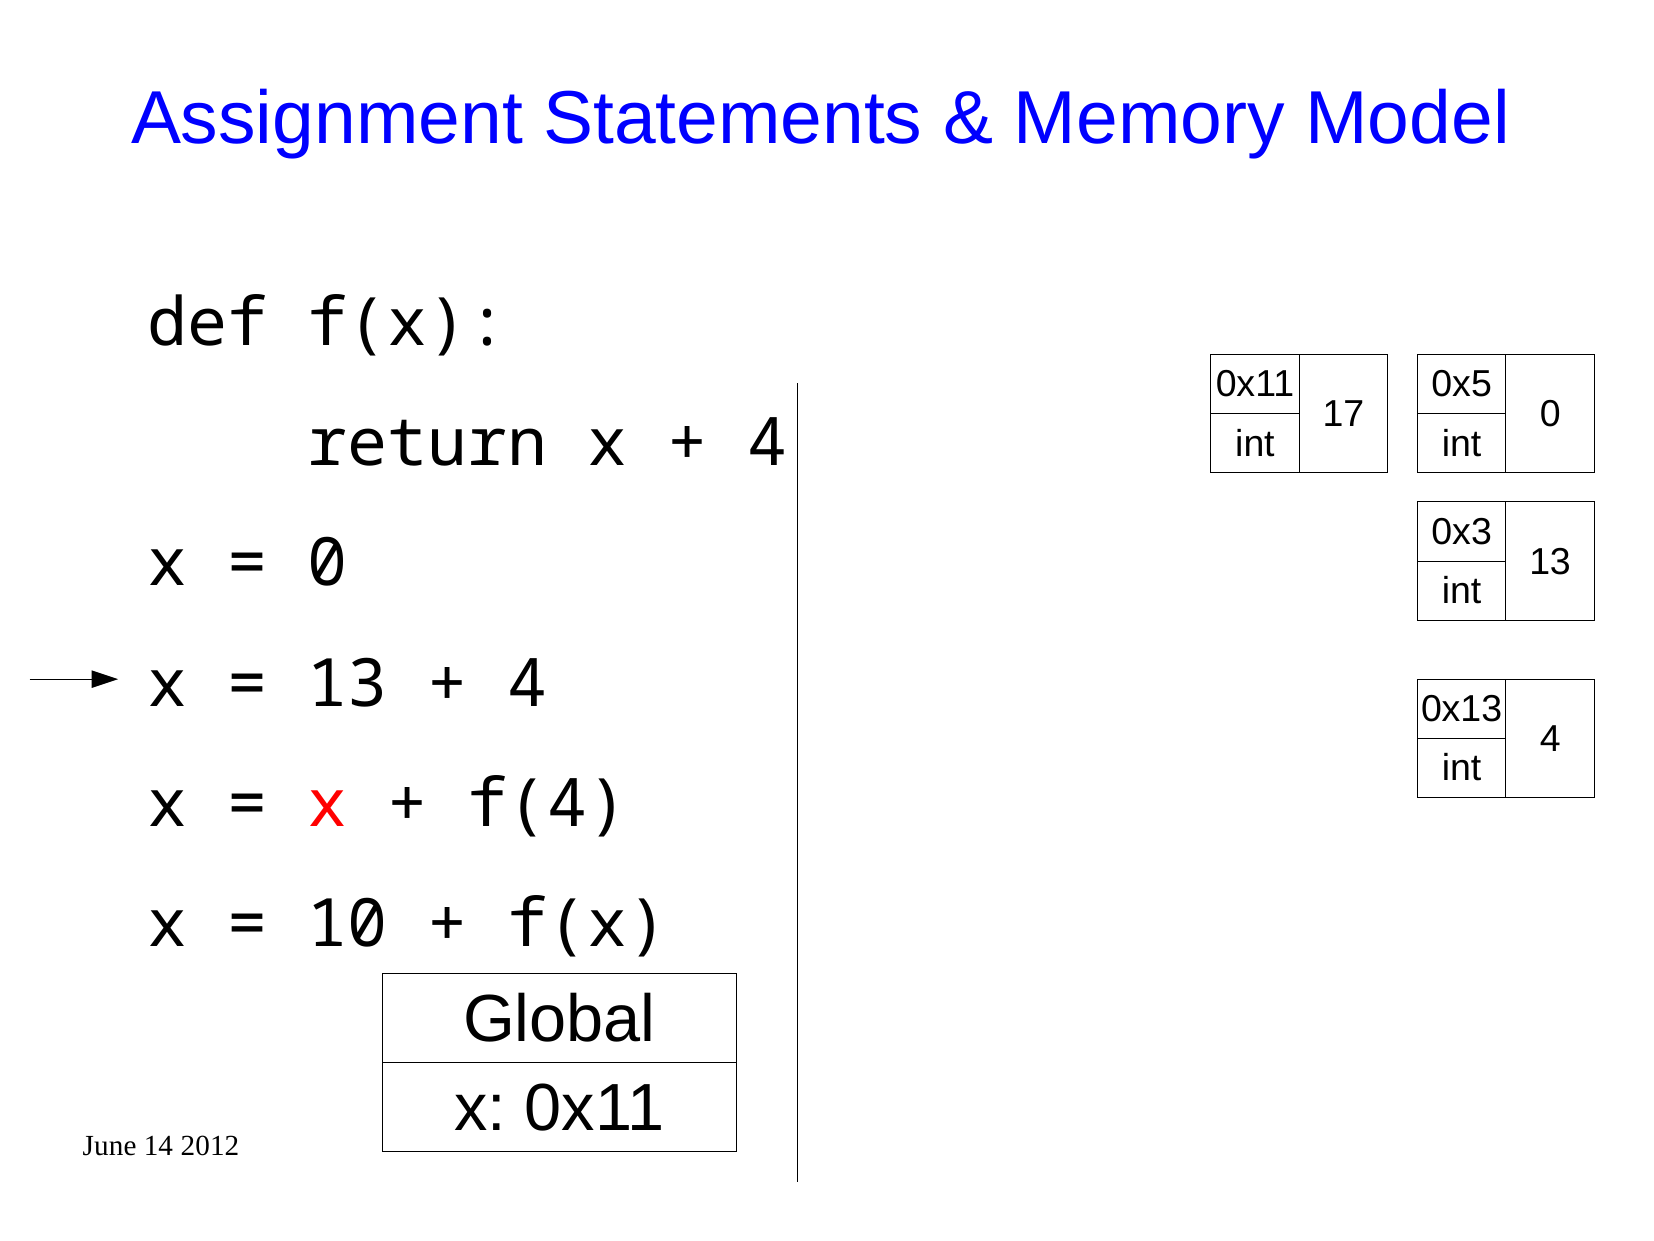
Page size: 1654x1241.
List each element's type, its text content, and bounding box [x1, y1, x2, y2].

text_box 0x13 [1417, 679, 1505, 739]
text_box 17 [1299, 354, 1388, 473]
text_box 0x5 [1417, 354, 1505, 414]
text_box x: 0x11 [382, 1062, 737, 1152]
text_box 0 [1505, 354, 1595, 473]
text_box int [1417, 739, 1505, 798]
text_box 4 [1505, 679, 1595, 798]
text_box int [1417, 562, 1505, 621]
text_box Global [382, 973, 737, 1062]
list def f(x): return x + 4 x = 0 x = 13 + 4 x = x + f(4) x = 10 + f(x) [76, 274, 1506, 822]
text_box int [1417, 414, 1505, 473]
text_box 13 [1505, 501, 1595, 621]
title Assignment Statements & Memory Model [76, 58, 1565, 178]
text_box 0x3 [1417, 501, 1505, 562]
text_box 0x11 [1210, 354, 1299, 414]
text_box int [1210, 414, 1299, 473]
